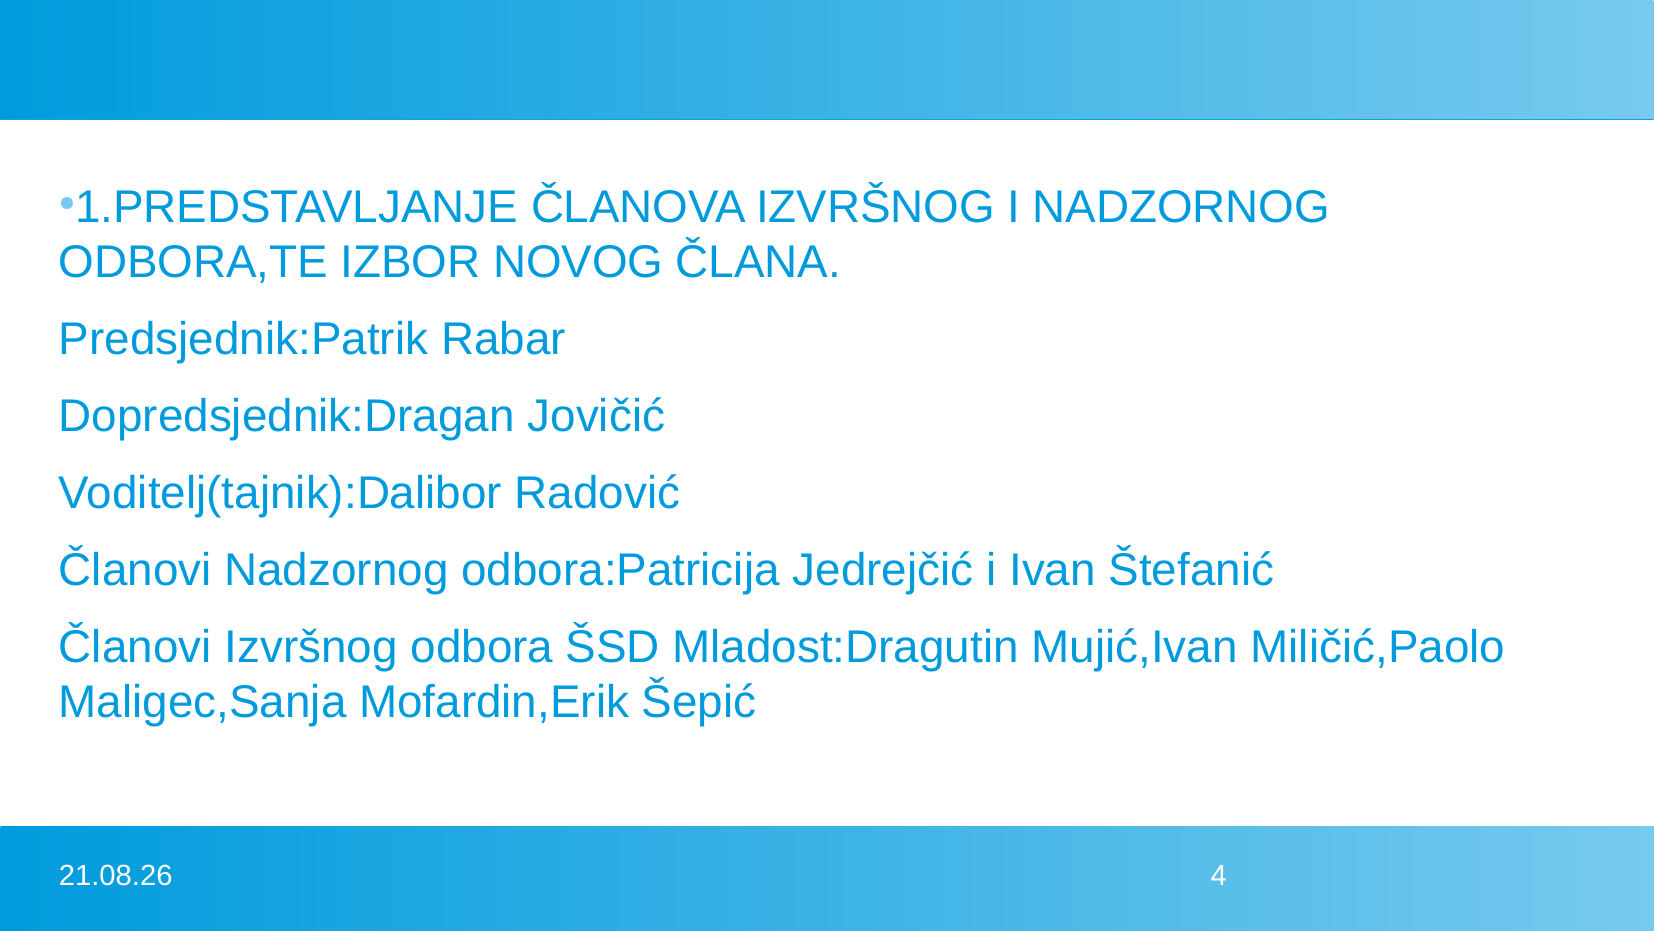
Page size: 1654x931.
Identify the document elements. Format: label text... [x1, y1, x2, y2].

list 1.PREDSTAVLJANJE ČLANOVA IZVRŠNOG I NADZORNOG ODBORA,TE IZBOR NOVOG ČLANA. Predsjednik:Patrik Rabar Dopredsjednik:Dragan Jovičić Voditelj(tajnik):Dalibor Radović Članovi Nadzornog odbora:Patricija Jedrejčić i Ivan Štefanić Članovi Izvršnog odbora ŠSD Mladost:Dragutin Mujić,Ivan Miličić,Paolo Maligec,Sanja Mofardin,Erik Šepić [59, 177, 1595, 768]
text_box [1210, 856, 1595, 916]
text_box 9.10.2023. [59, 856, 443, 916]
